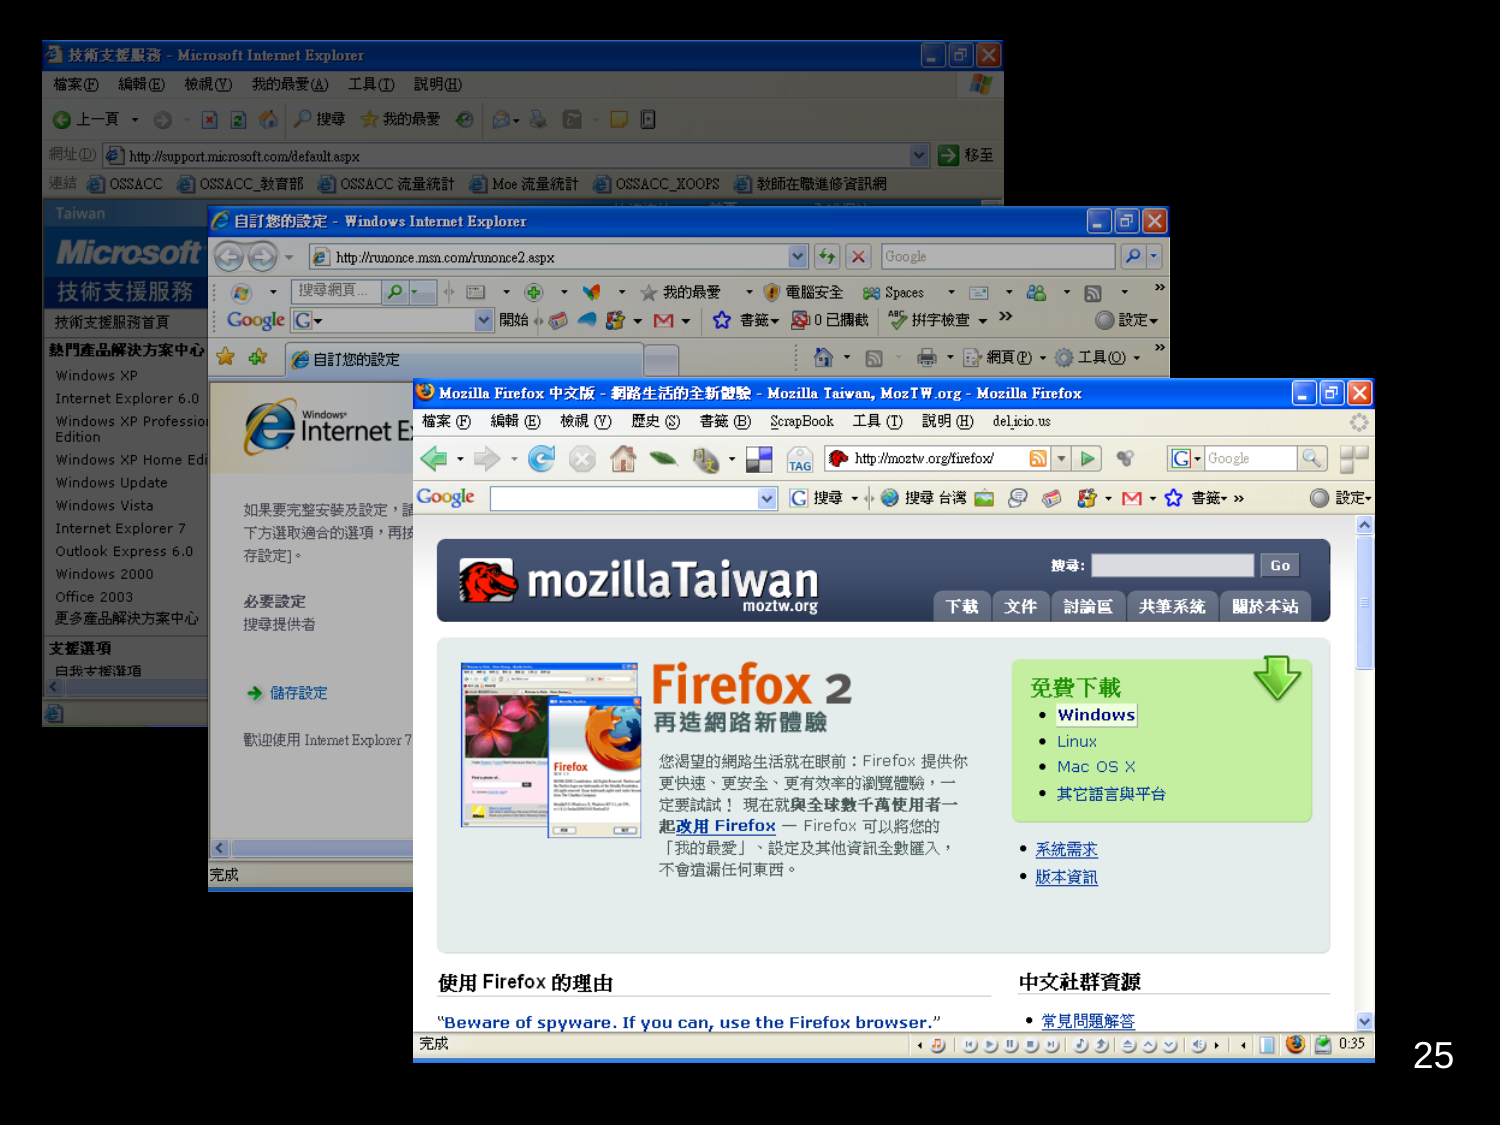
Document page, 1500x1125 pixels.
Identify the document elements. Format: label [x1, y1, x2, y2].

picture [413, 378, 1375, 1063]
text_box [41, 35, 1170, 892]
